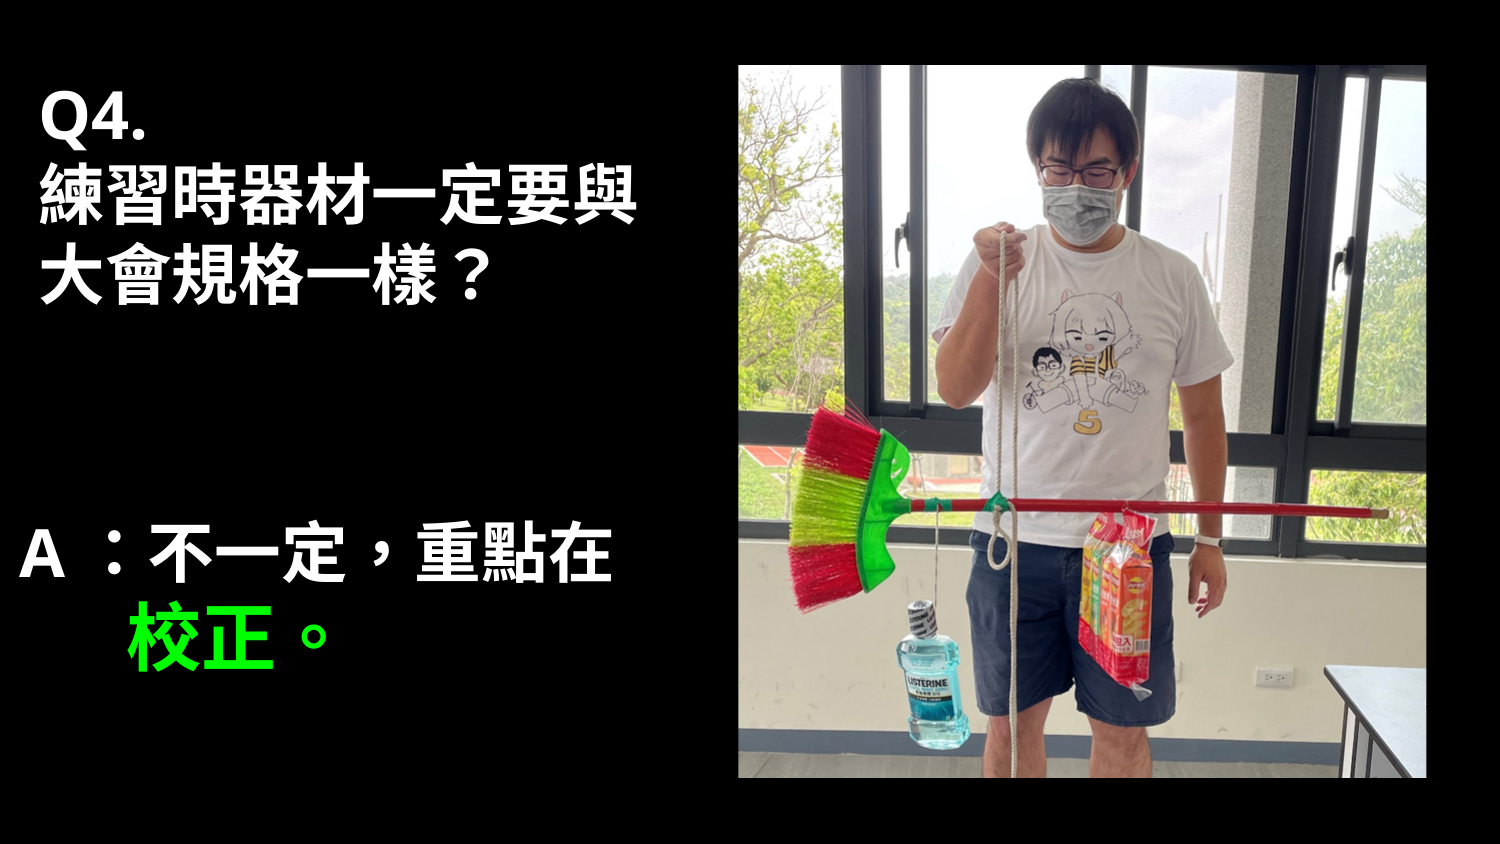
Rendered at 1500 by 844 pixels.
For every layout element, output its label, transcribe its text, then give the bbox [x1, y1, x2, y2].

text_box A：不一定，重點在 校正。 [4, 502, 724, 710]
picture [738, 65, 1427, 778]
text_box Q4. 練習時器材一定要與大會規格一樣？ [23, 65, 705, 351]
